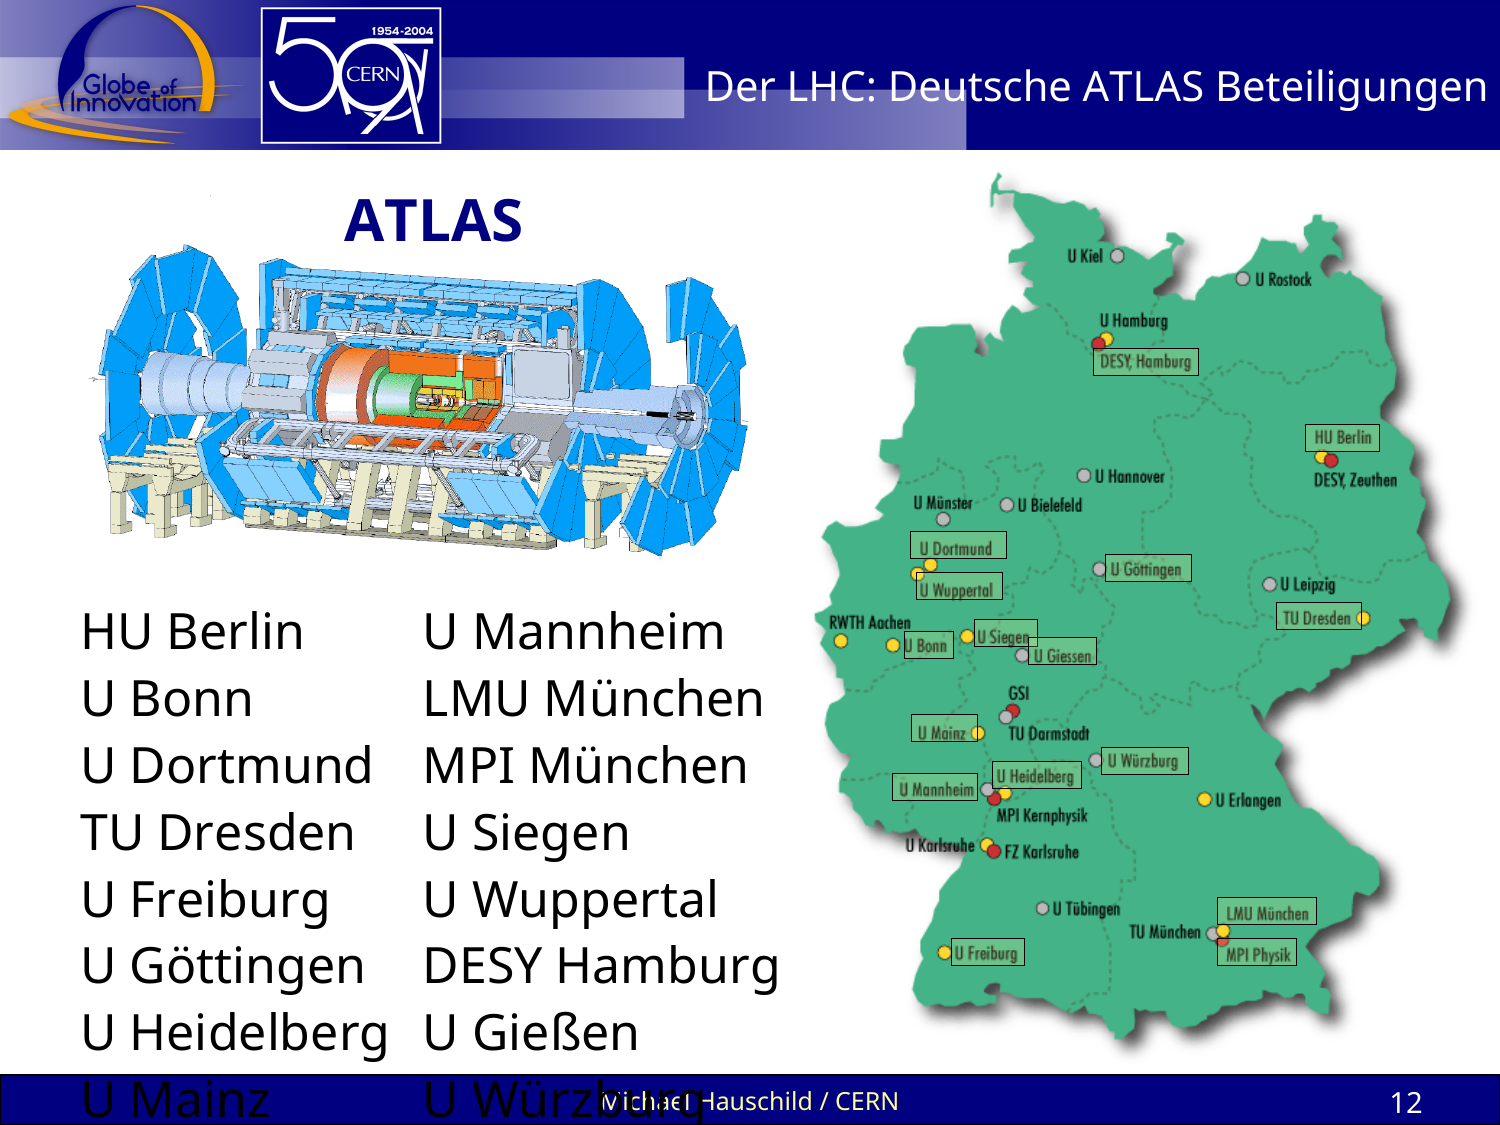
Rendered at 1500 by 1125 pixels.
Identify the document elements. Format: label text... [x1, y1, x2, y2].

text_box [1276, 602, 1362, 630]
text_box [1101, 747, 1189, 775]
text_box [974, 619, 1097, 665]
text_box HU Berlin U Bonn U Dortmund TU Dresden U Freiburg U Göttingen U Heidelberg U Mainz [80, 606, 372, 1072]
text_box [1305, 424, 1380, 452]
text_box [1217, 938, 1297, 966]
text_box [951, 938, 1025, 966]
text_box [916, 572, 1003, 600]
picture [75, 153, 1485, 1072]
text_box [1105, 554, 1192, 582]
text_box [1093, 348, 1199, 376]
text_box [911, 714, 978, 742]
text_box Der LHC: Deutsche ATLAS Beteiligungen [689, 50, 1371, 126]
text_box [62, 1049, 376, 1125]
text_box [1217, 897, 1317, 925]
text_box [892, 773, 978, 801]
text_box [992, 761, 1082, 789]
text_box U Mannheim LMU München MPI München U Siegen U Wuppertal DESY Hamburg U Gießen U Würzburg [422, 596, 779, 1072]
text_box [904, 631, 954, 659]
text_box [910, 531, 1007, 559]
picture [0, 0, 1500, 150]
text_box ATLAS [344, 179, 539, 252]
